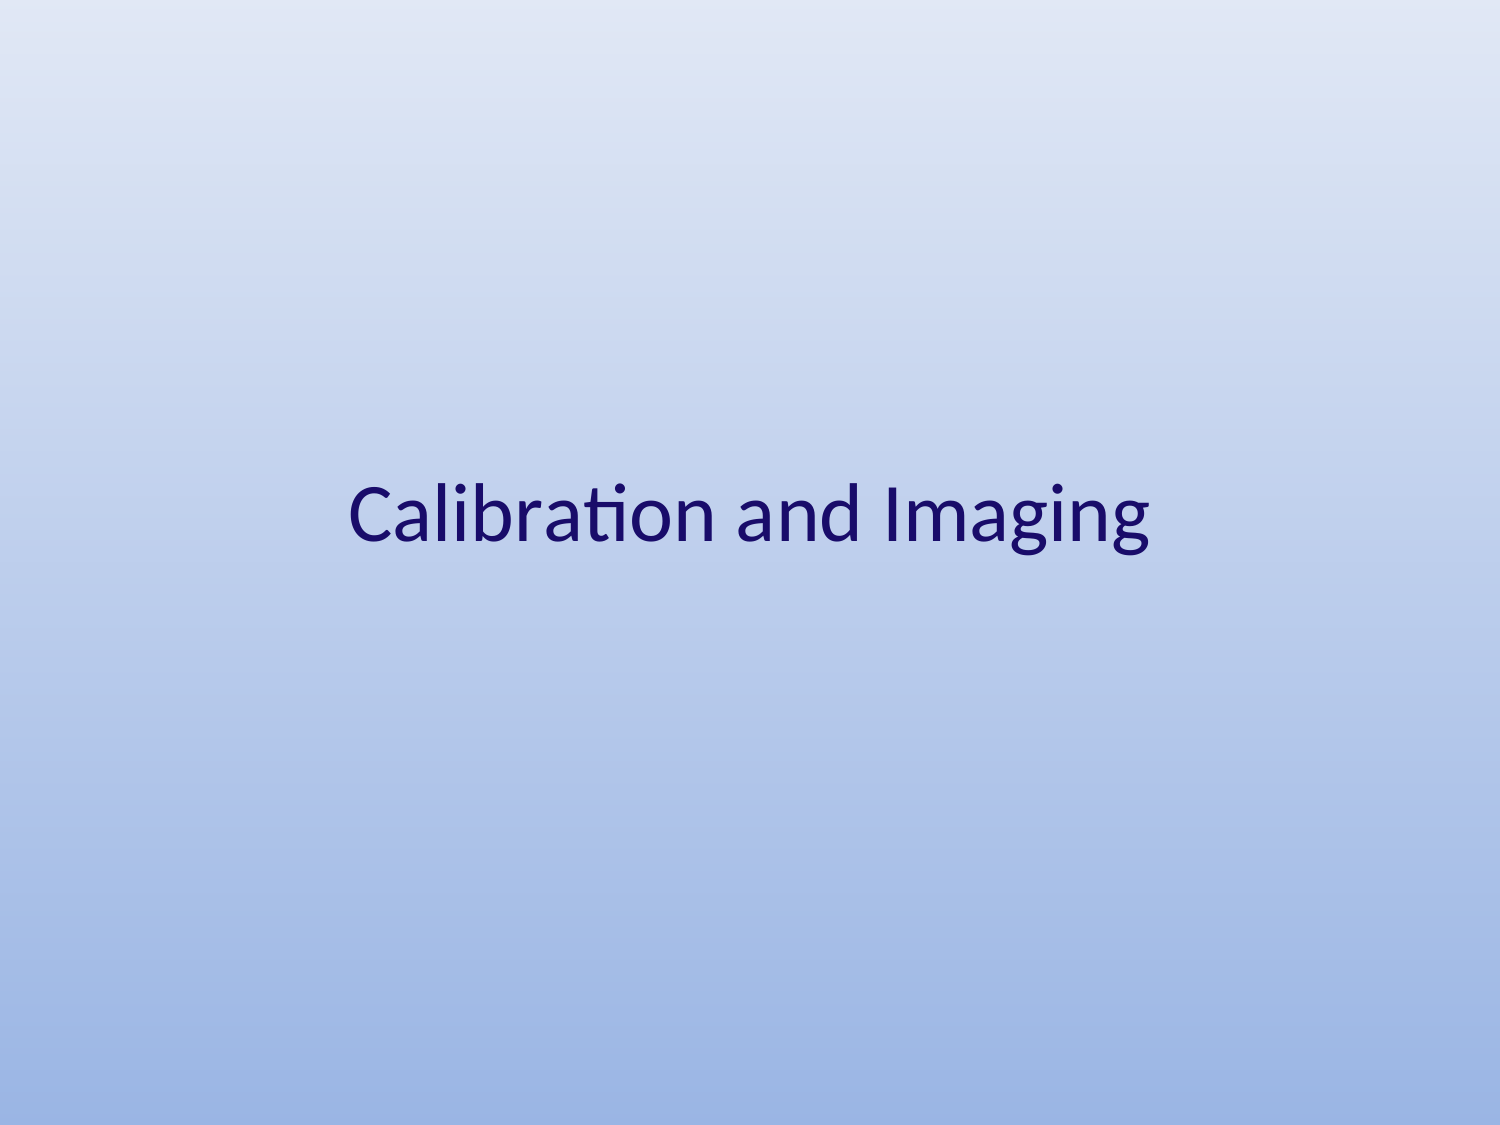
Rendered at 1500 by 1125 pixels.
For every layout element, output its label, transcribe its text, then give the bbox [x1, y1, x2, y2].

title Calibration and Imaging [0, 50, 1500, 566]
